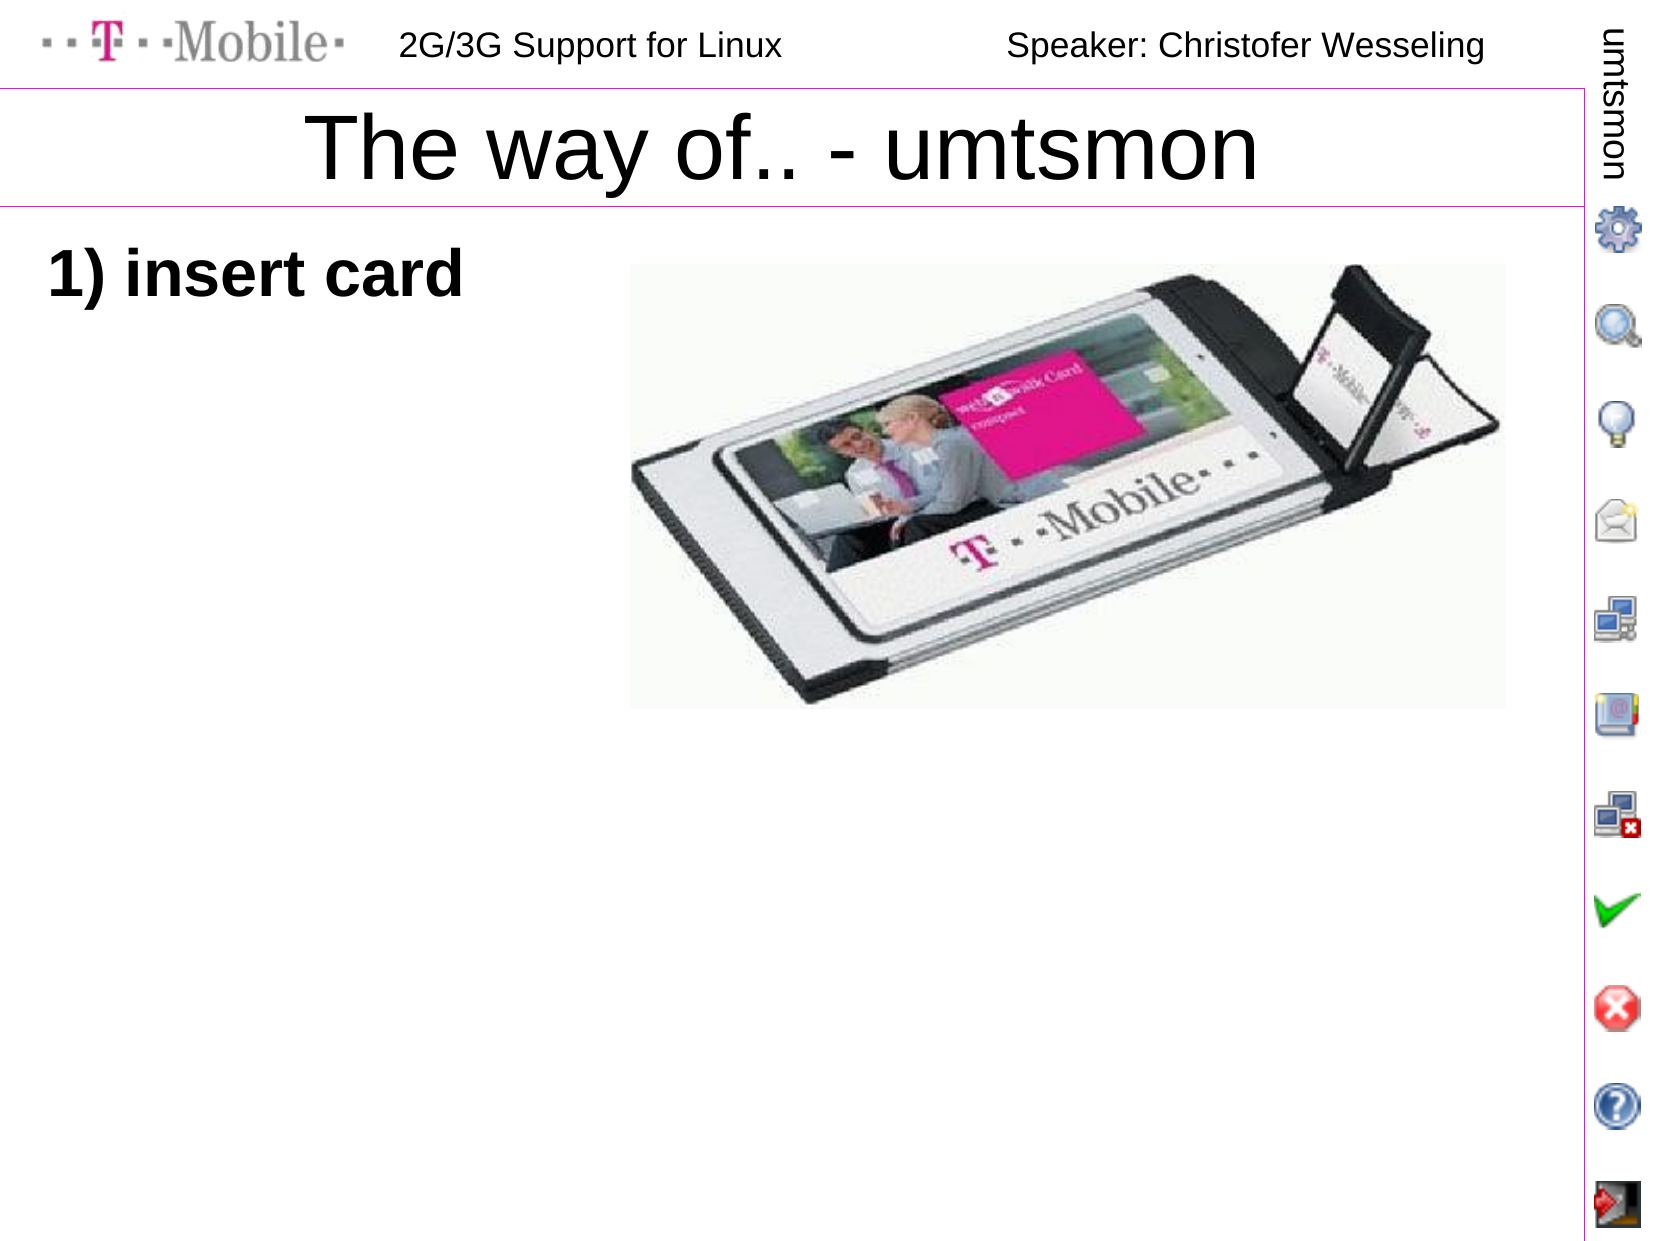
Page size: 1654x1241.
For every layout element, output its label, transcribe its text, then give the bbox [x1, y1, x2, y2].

picture [1595, 304, 1642, 351]
picture [1594, 985, 1641, 1032]
picture [1594, 693, 1641, 740]
list 1) insert card [29, 236, 1536, 1211]
picture [1594, 1181, 1641, 1228]
title The way of.. - umtsmon [0, 90, 1565, 205]
picture [1594, 596, 1641, 643]
picture [1594, 791, 1641, 838]
picture [630, 264, 1506, 709]
picture [1594, 401, 1641, 448]
picture [11, 6, 365, 77]
picture [1594, 888, 1641, 935]
picture [1595, 206, 1642, 253]
picture [1594, 1083, 1641, 1130]
picture [1594, 499, 1641, 546]
